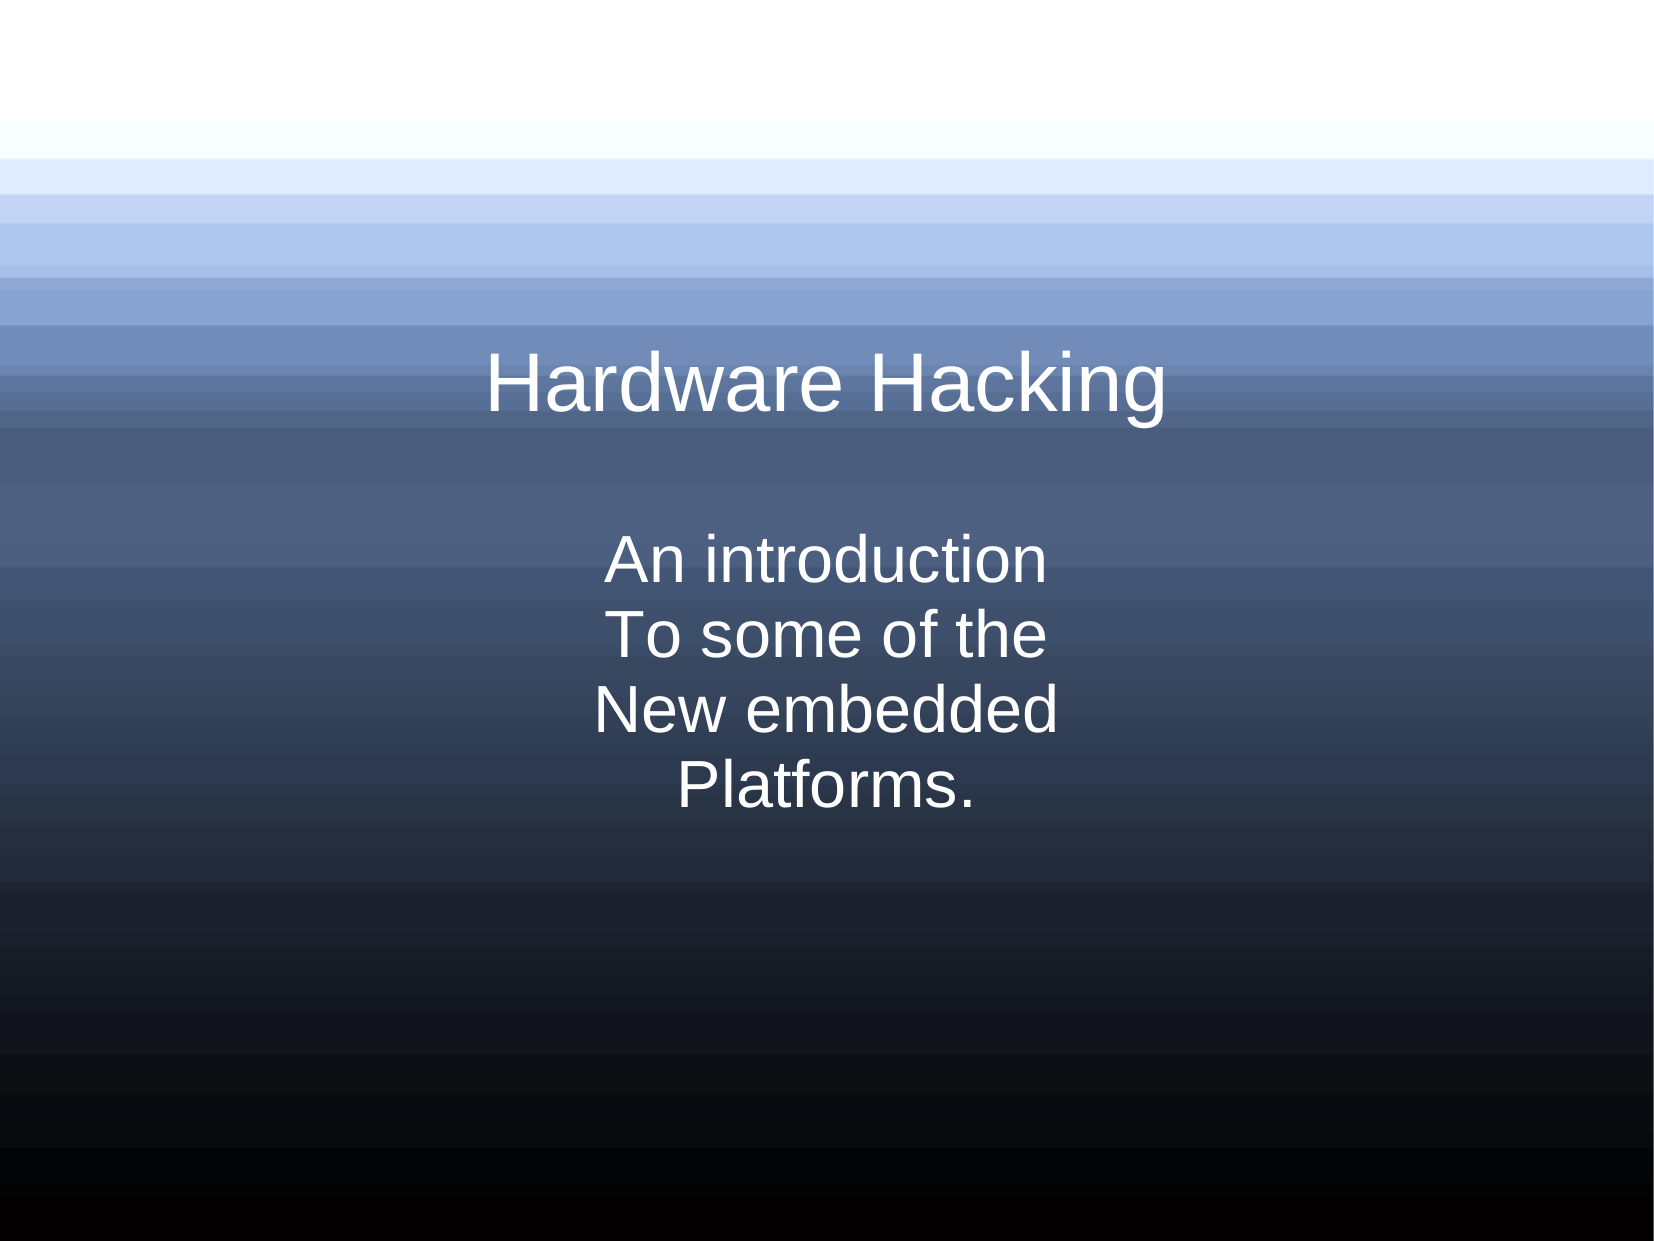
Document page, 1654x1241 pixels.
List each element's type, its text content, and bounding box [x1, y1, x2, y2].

subtitle Hardware Hacking An introduction To some of the New embedded Platforms. [82, 49, 1571, 1109]
picture [0, 0, 1654, 1241]
